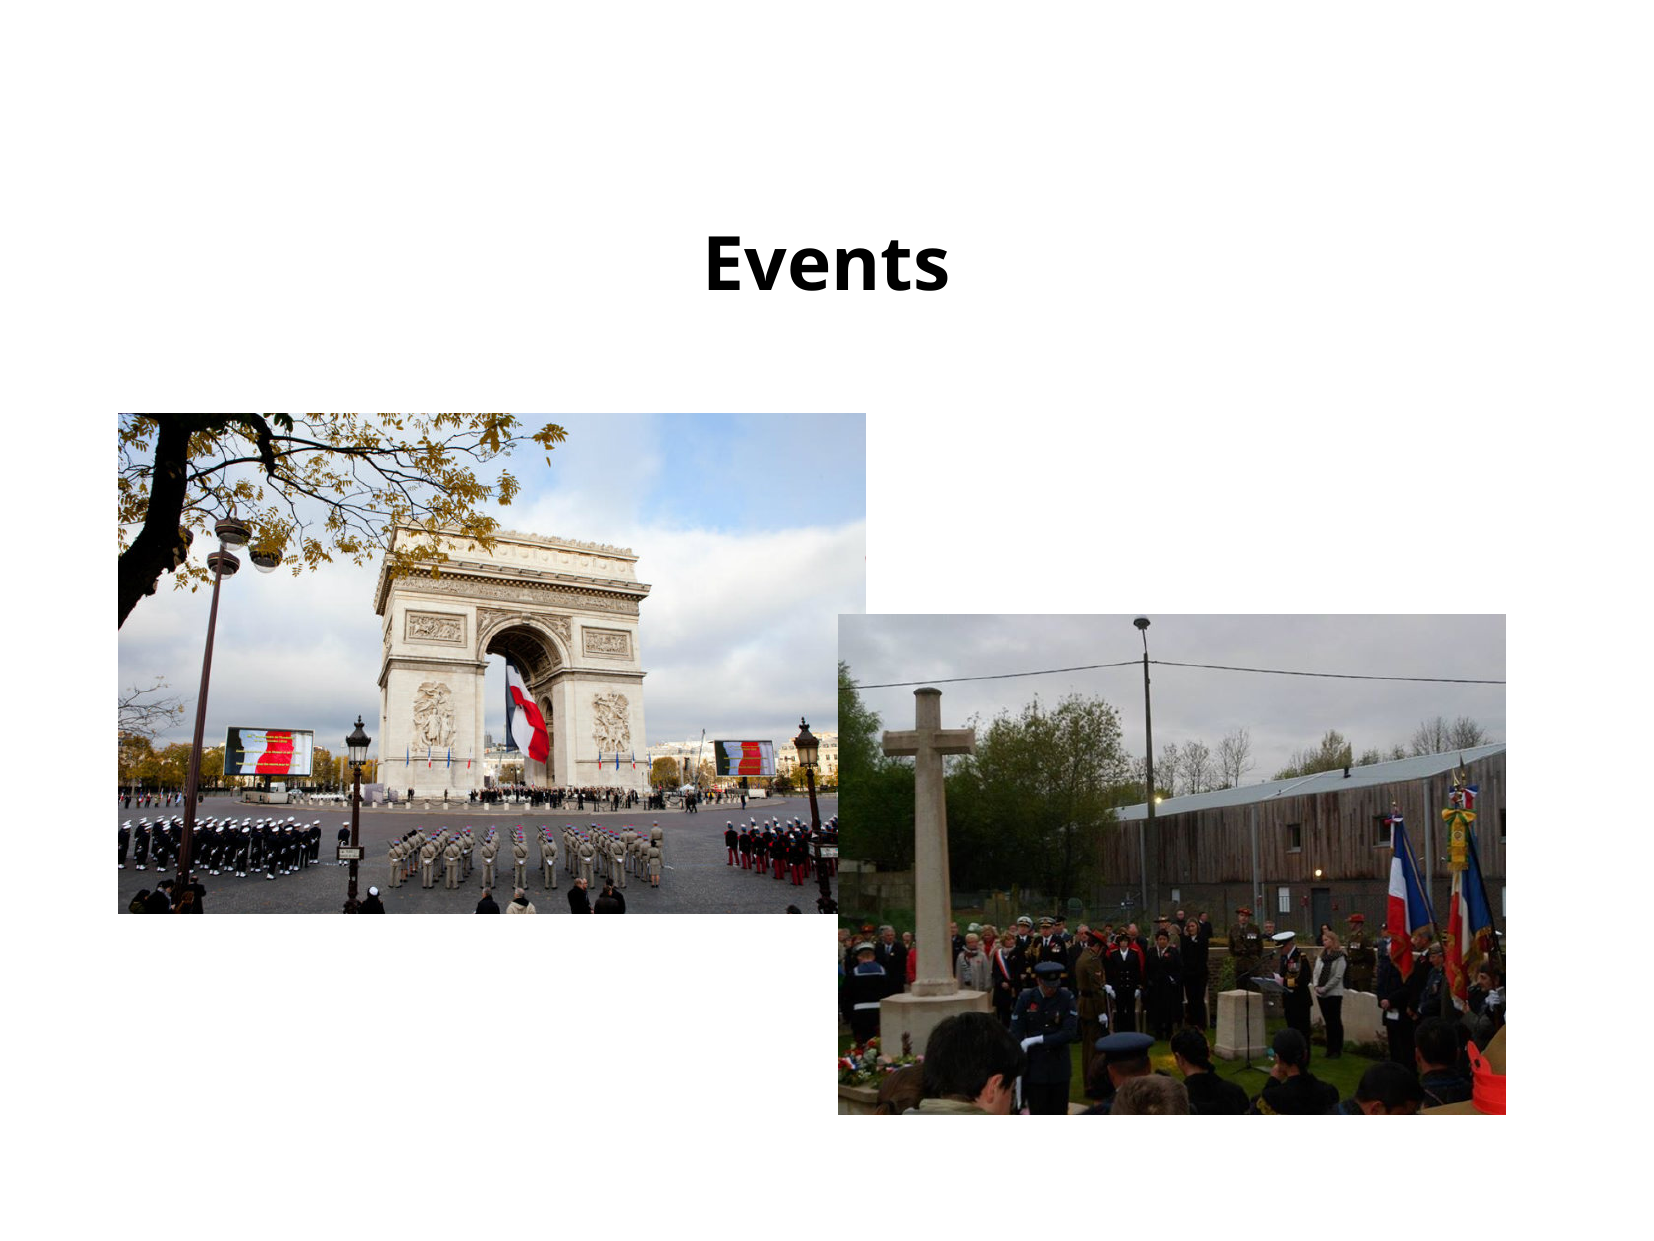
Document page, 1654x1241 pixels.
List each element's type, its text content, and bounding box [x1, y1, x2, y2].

subtitle Events [82, 49, 1571, 473]
picture [118, 413, 1506, 1115]
